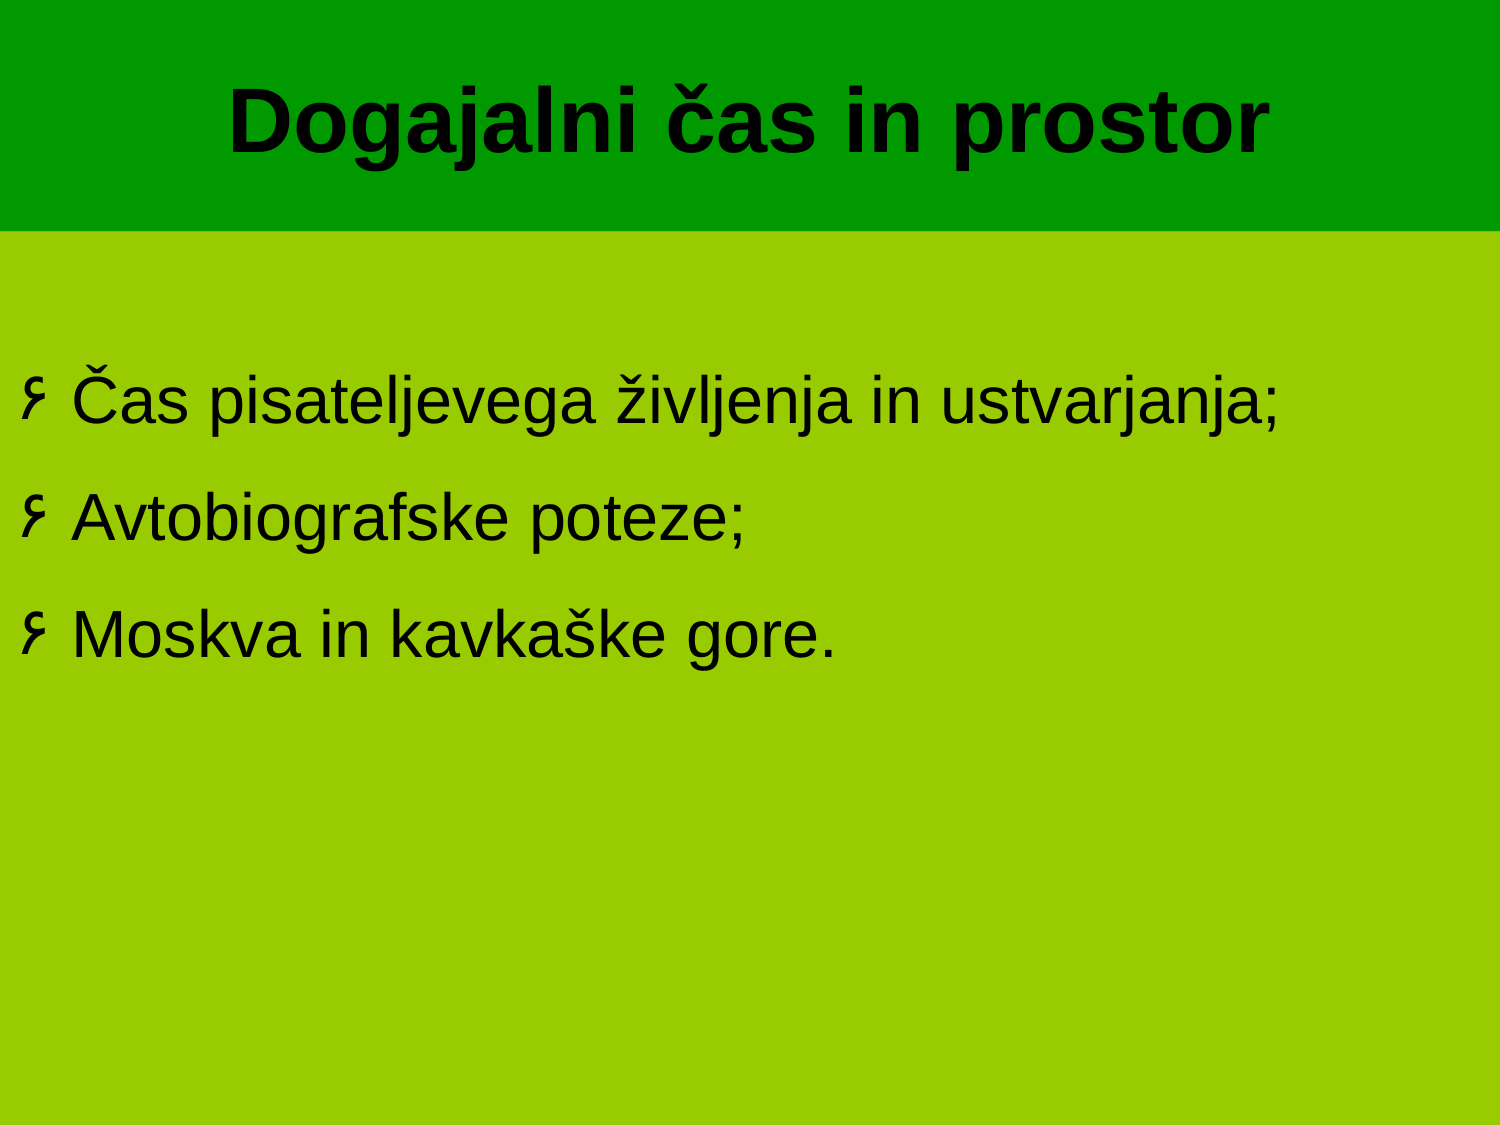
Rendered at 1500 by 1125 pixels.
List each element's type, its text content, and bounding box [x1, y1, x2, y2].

title Dogajalni čas in prostor [0, 0, 1500, 231]
list Čas pisateljevega življenja in ustvarjanja; Avtobiografske poteze; Moskva in kavkaške gore. [0, 231, 1500, 1125]
